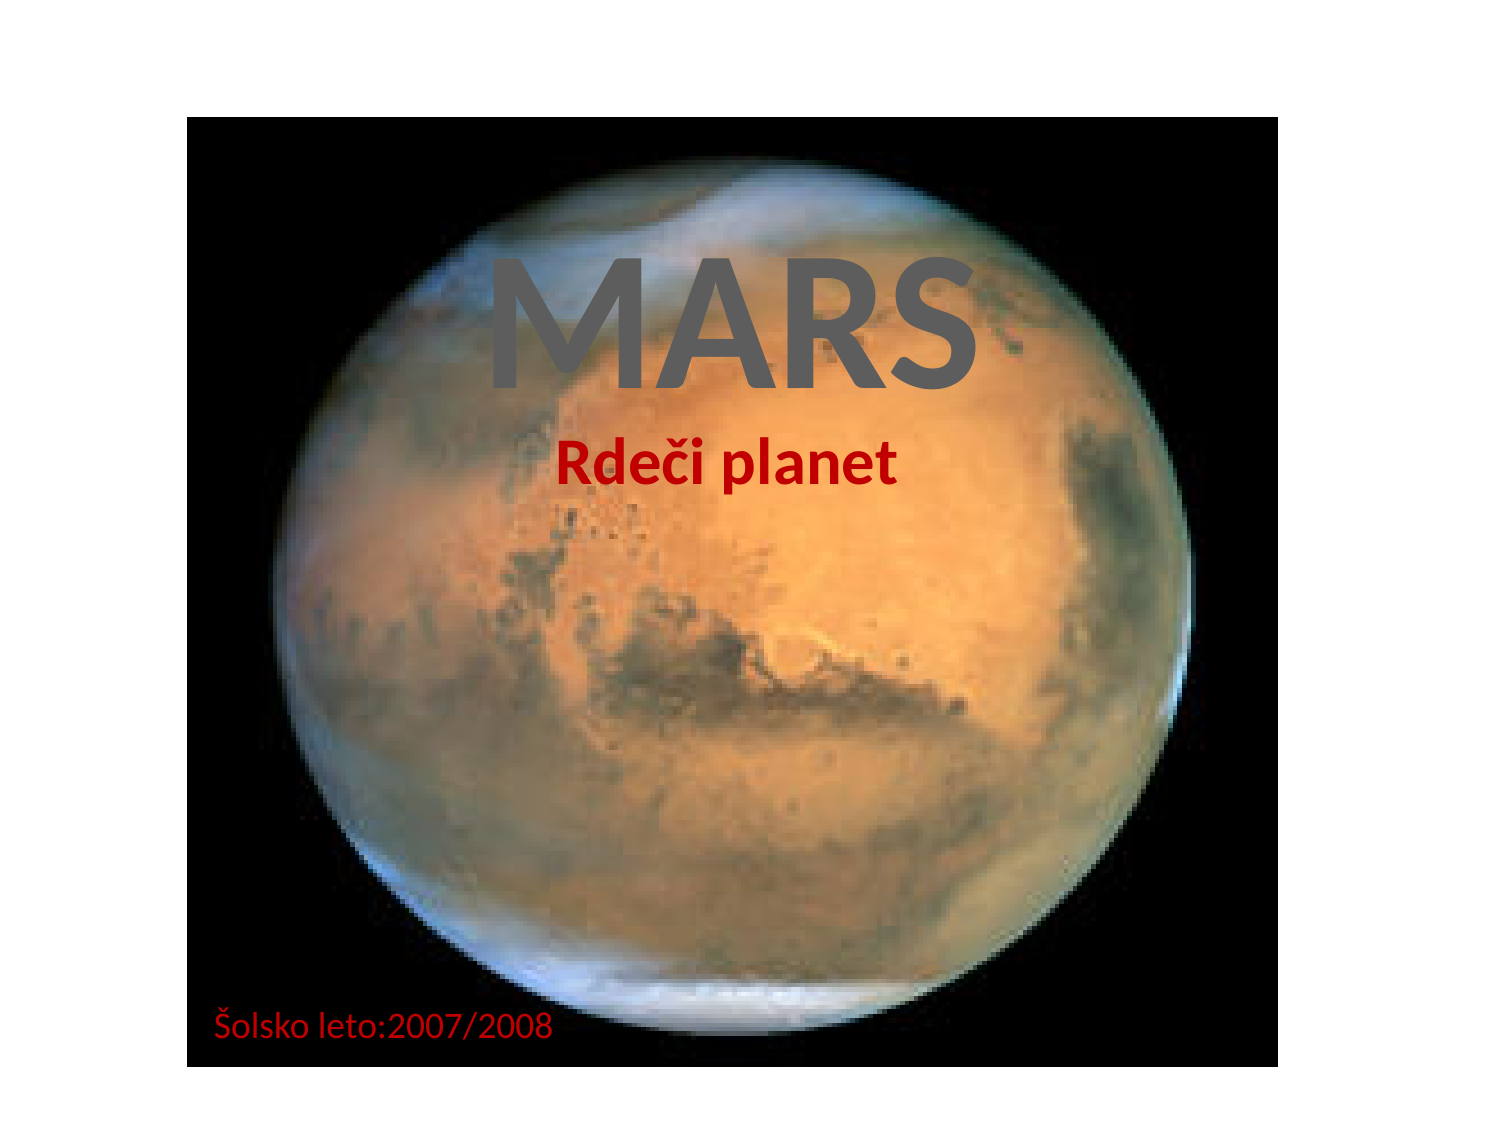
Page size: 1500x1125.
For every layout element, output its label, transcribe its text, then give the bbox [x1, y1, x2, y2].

picture [187, 429, 1278, 1067]
picture [187, 117, 1278, 187]
title MARS [93, 187, 1369, 429]
text_box Šolsko leto:2007/2008 [199, 949, 739, 1054]
subtitle Rdeči planet [450, 410, 1500, 698]
